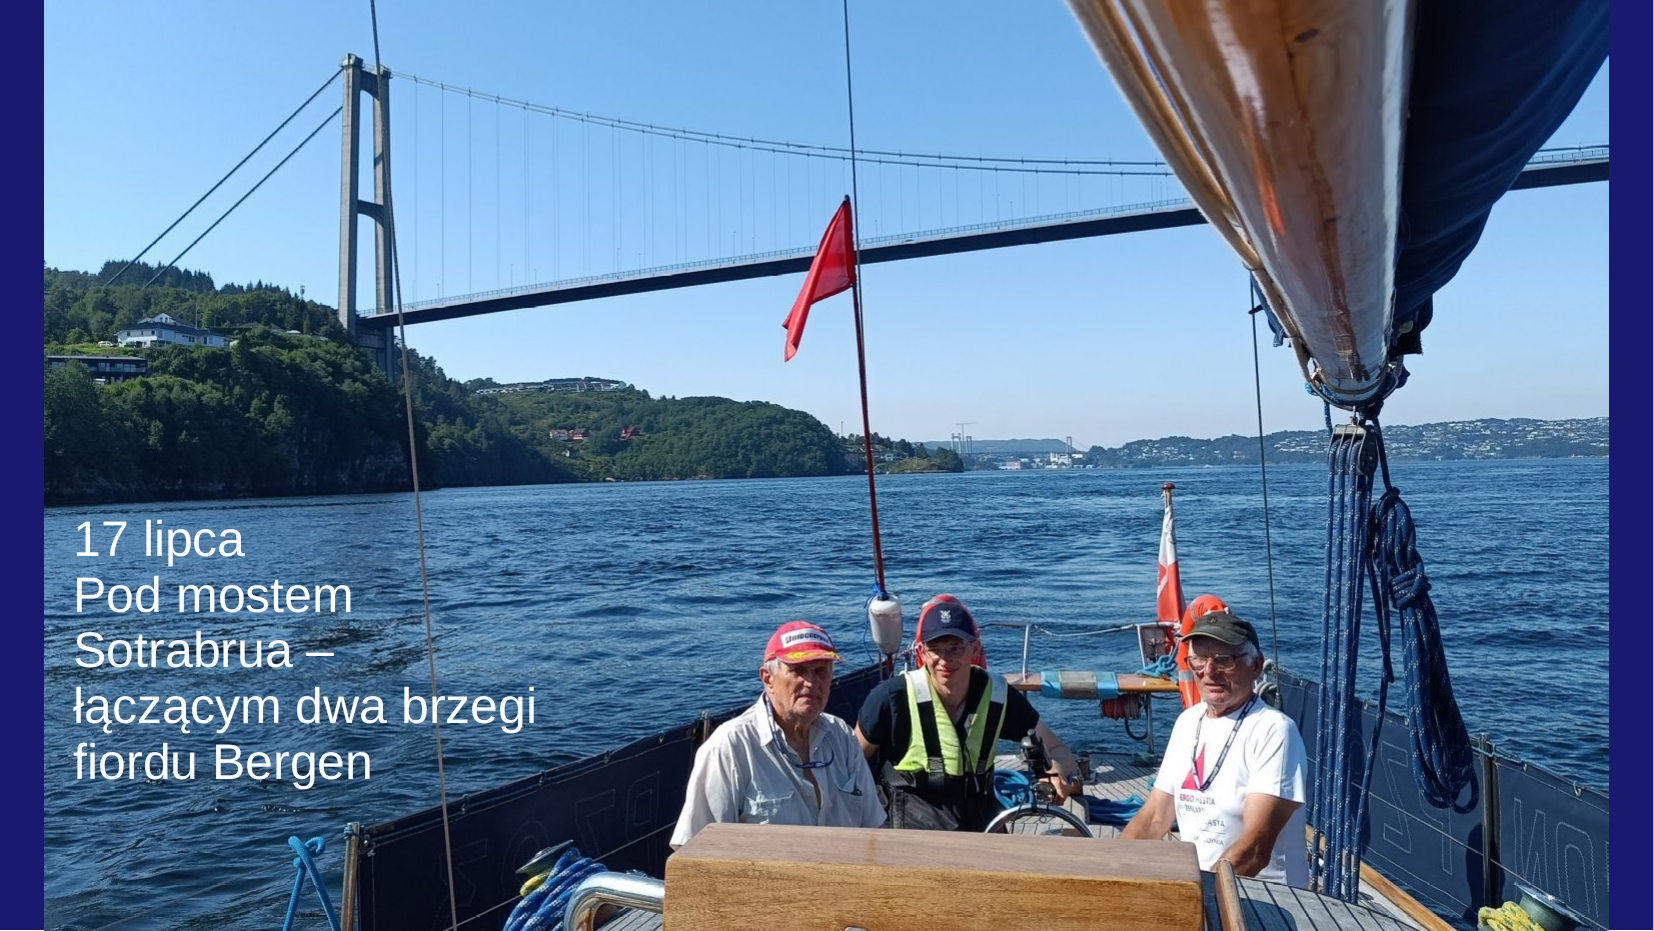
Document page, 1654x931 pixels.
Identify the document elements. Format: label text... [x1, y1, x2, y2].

picture [44, 0, 1609, 931]
text_box 17 lipca Pod mostem Sotrabrua – łączącym dwa brzegi fiordu Bergen [59, 503, 567, 798]
